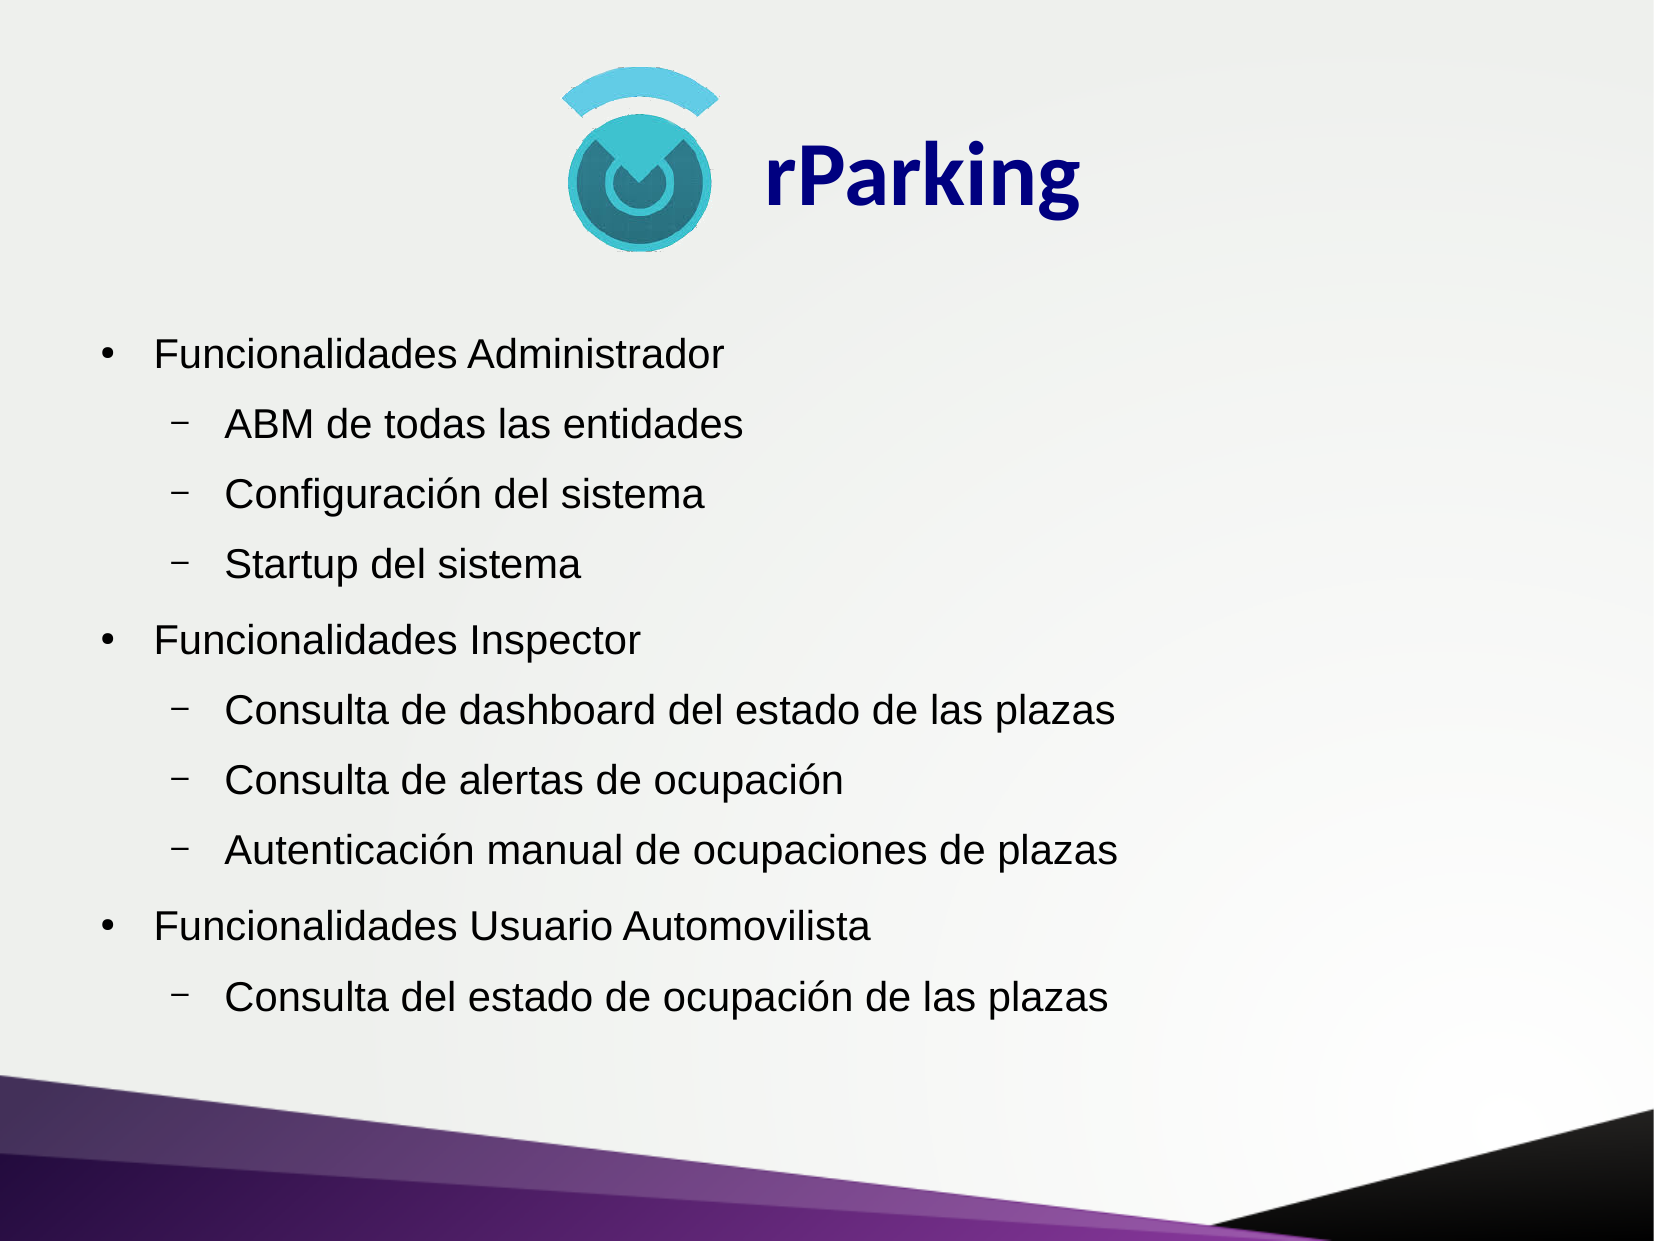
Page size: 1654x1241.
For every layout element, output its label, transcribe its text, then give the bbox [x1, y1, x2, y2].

list Funcionalidades Administrador ABM de todas las entidades Configuración del sistema Startup del sistema Funcionalidades Inspector Consulta de dashboard del estado de las plazas Consulta de alertas de ocupación Autenticación manual de ocupaciones de plazas Funcionalidades Usuario Automovilista Consulta del estado de ocupación de las plazas [82, 330, 1571, 1152]
picture [0, 0, 1654, 1241]
title rParking [742, 126, 1151, 239]
